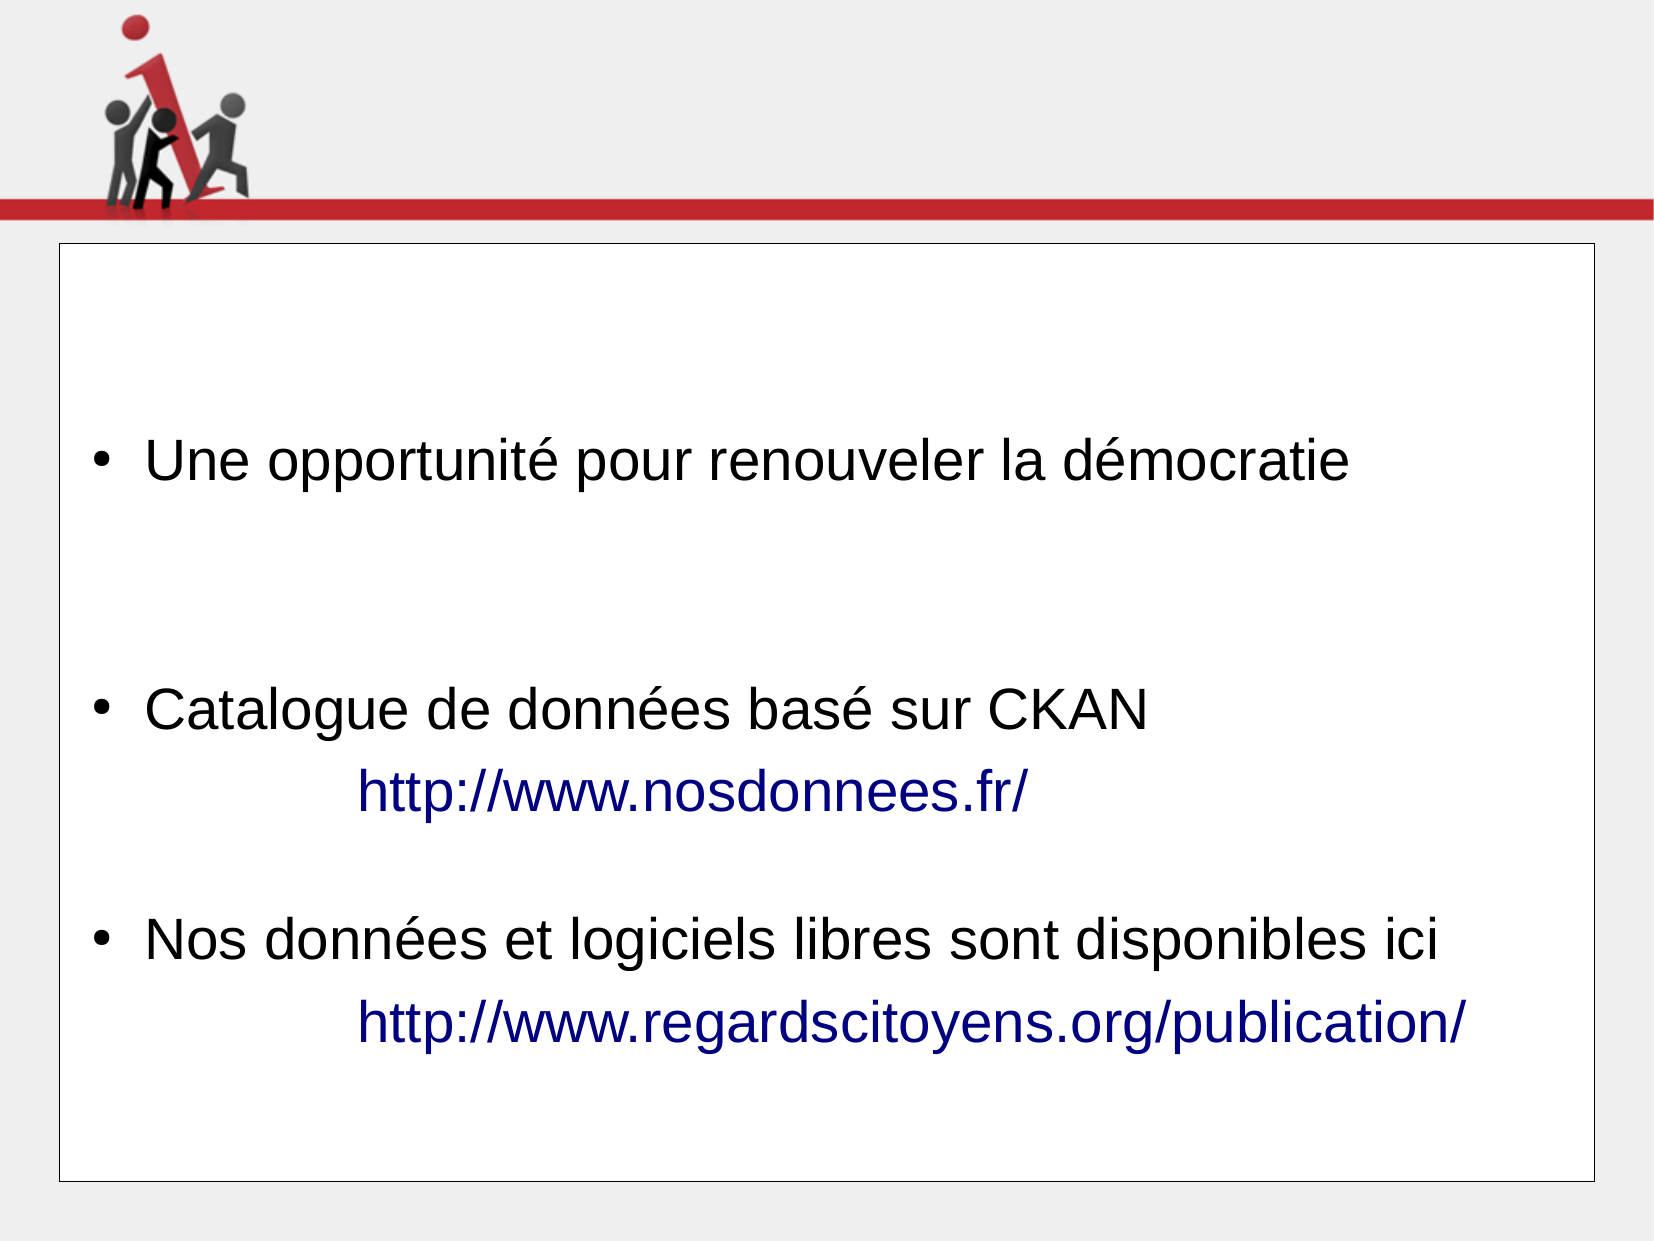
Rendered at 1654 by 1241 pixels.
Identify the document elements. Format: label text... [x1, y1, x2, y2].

picture [0, 0, 1654, 1241]
list Une opportunité pour renouveler la démocratie Catalogue de données basé sur CKAN http://www.nosdonnees.fr/ Nos données et logiciels libres sont disponibles ici http://www.regardscitoyens.org/publication/ [59, 243, 1595, 1182]
